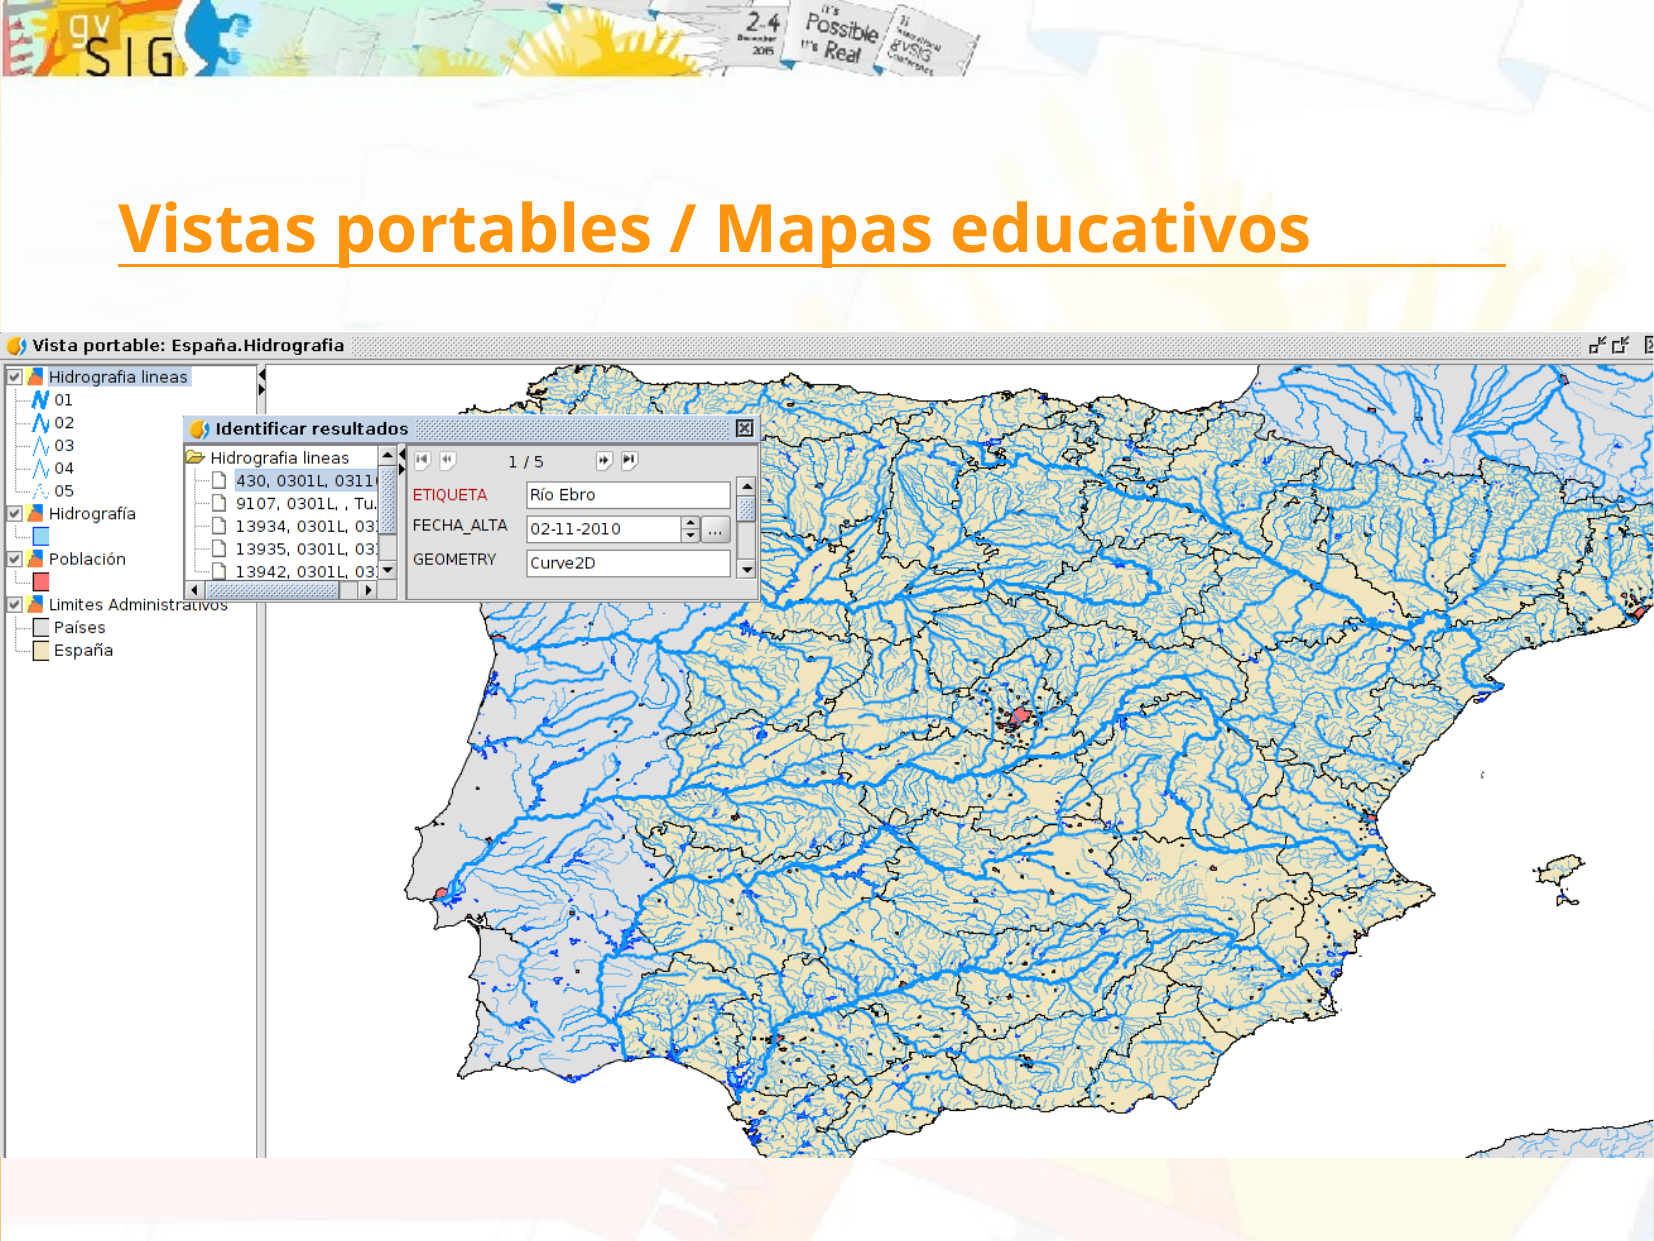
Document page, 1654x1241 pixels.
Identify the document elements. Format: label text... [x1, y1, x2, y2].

picture [0, 0, 1654, 1241]
title Vistas portables / Mapas educativos [118, 177, 1607, 276]
